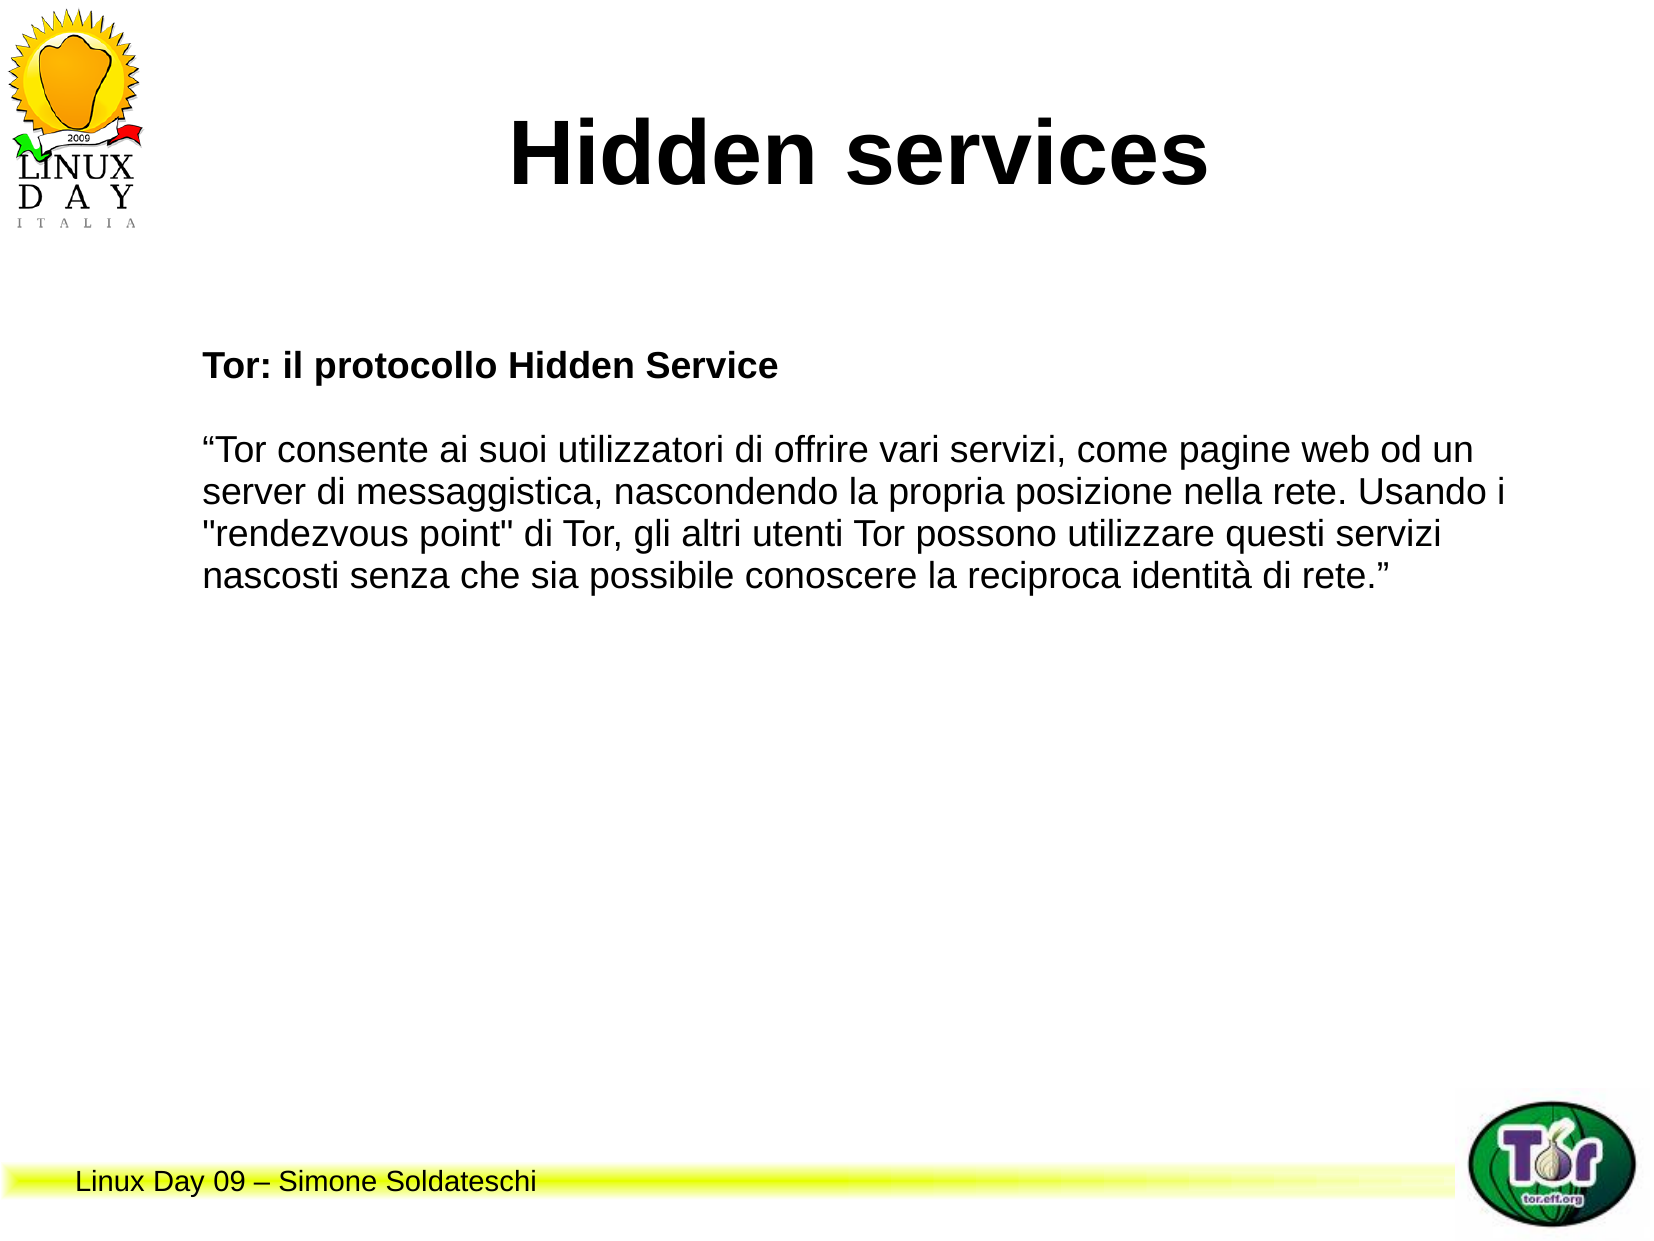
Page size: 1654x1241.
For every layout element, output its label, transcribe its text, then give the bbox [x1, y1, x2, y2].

picture [0, 0, 151, 235]
text_box Tor: il protocollo Hidden Service “Tor consente ai suoi utilizzatori di offrire vari servizi, come pagine web od un server di messaggistica, nascondendo la propria posizione nella rete. Usando i "rendezvous point" di Tor, gli altri utenti Tor possono utilizzare questi servizi nascosti senza che sia possibile conoscere la reciproca identità di rete.” [187, 337, 1538, 605]
title Hidden services [150, 49, 1571, 257]
picture [1455, 1088, 1650, 1241]
